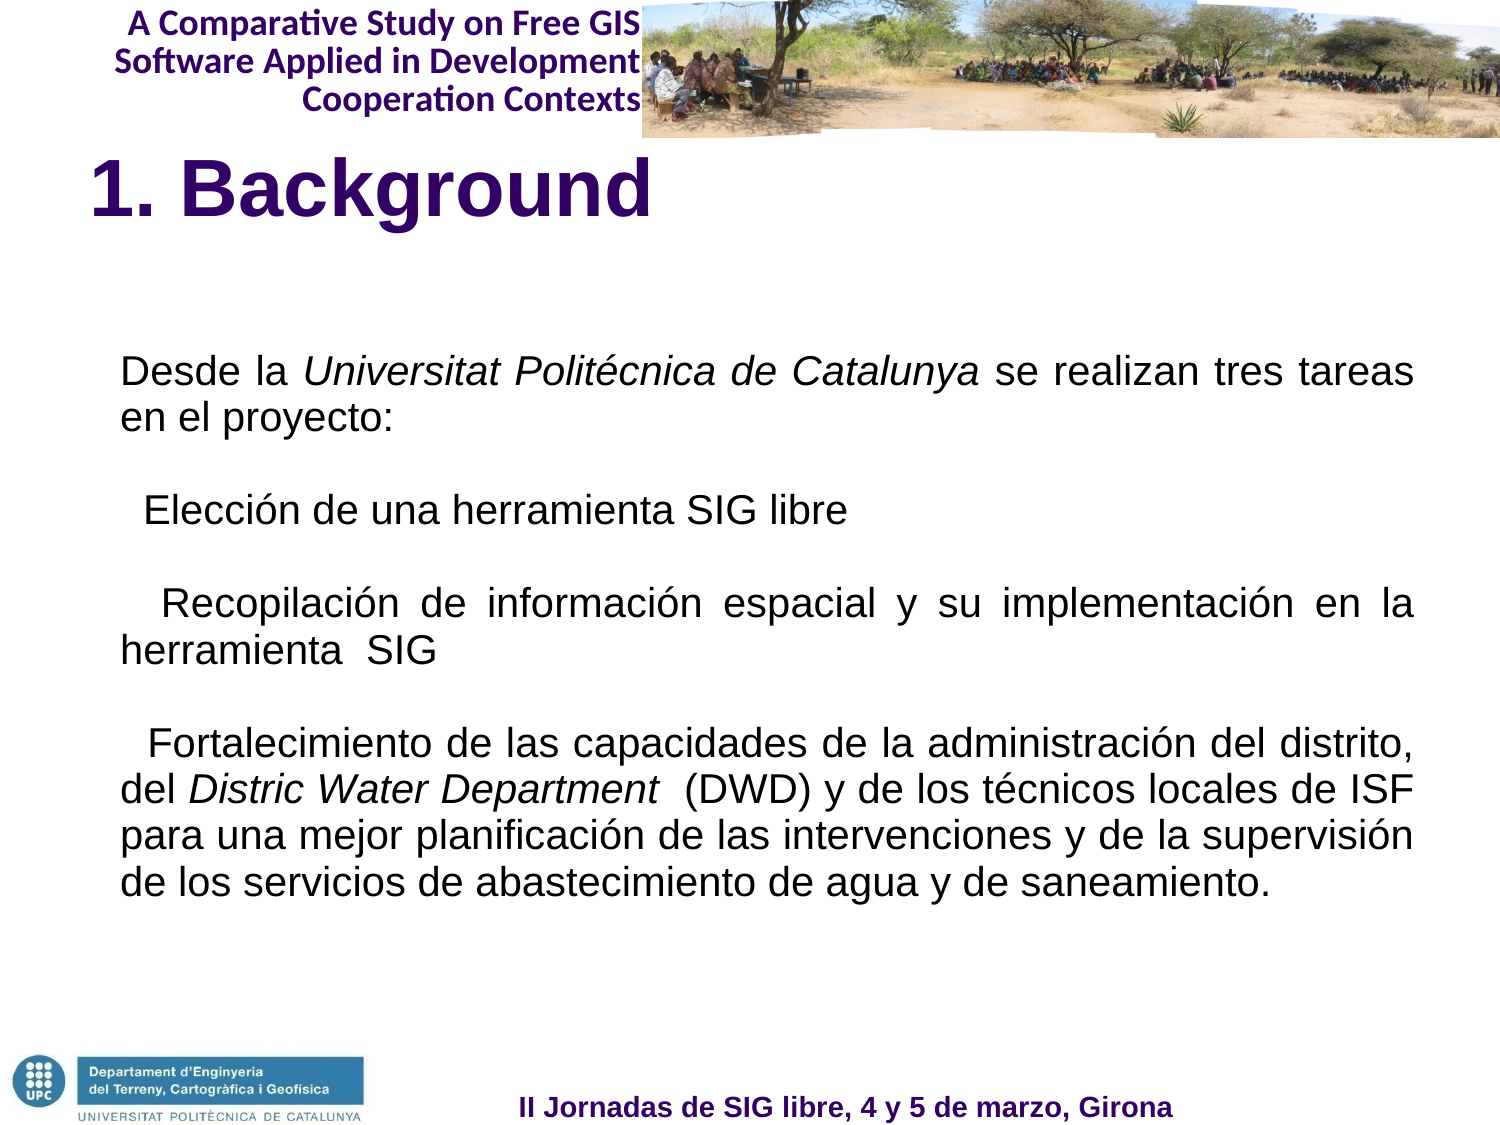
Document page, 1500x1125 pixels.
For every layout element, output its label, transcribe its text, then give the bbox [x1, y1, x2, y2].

picture [0, 1054, 376, 1125]
title 1. Background [75, 105, 1199, 272]
picture [642, 0, 1500, 138]
text_box II Jornadas de SIG libre, 4 y 5 de marzo, Girona [360, 1083, 1341, 1125]
text_box Desde la Universitat Politécnica de Catalunya se realizan tres tareas en el proyecto: Elección de una herramienta SIG libre Recopilación de información espacial y su implementación en la herramienta SIG Fortalecimiento de las capacidades de la administración del distrito, del Distric Water Department (DWD) y de los técnicos locales de ISF para una mejor planificación de las intervenciones y de la supervisión de los servicios de abastecimiento de agua y de saneamiento. [105, 339, 1430, 913]
